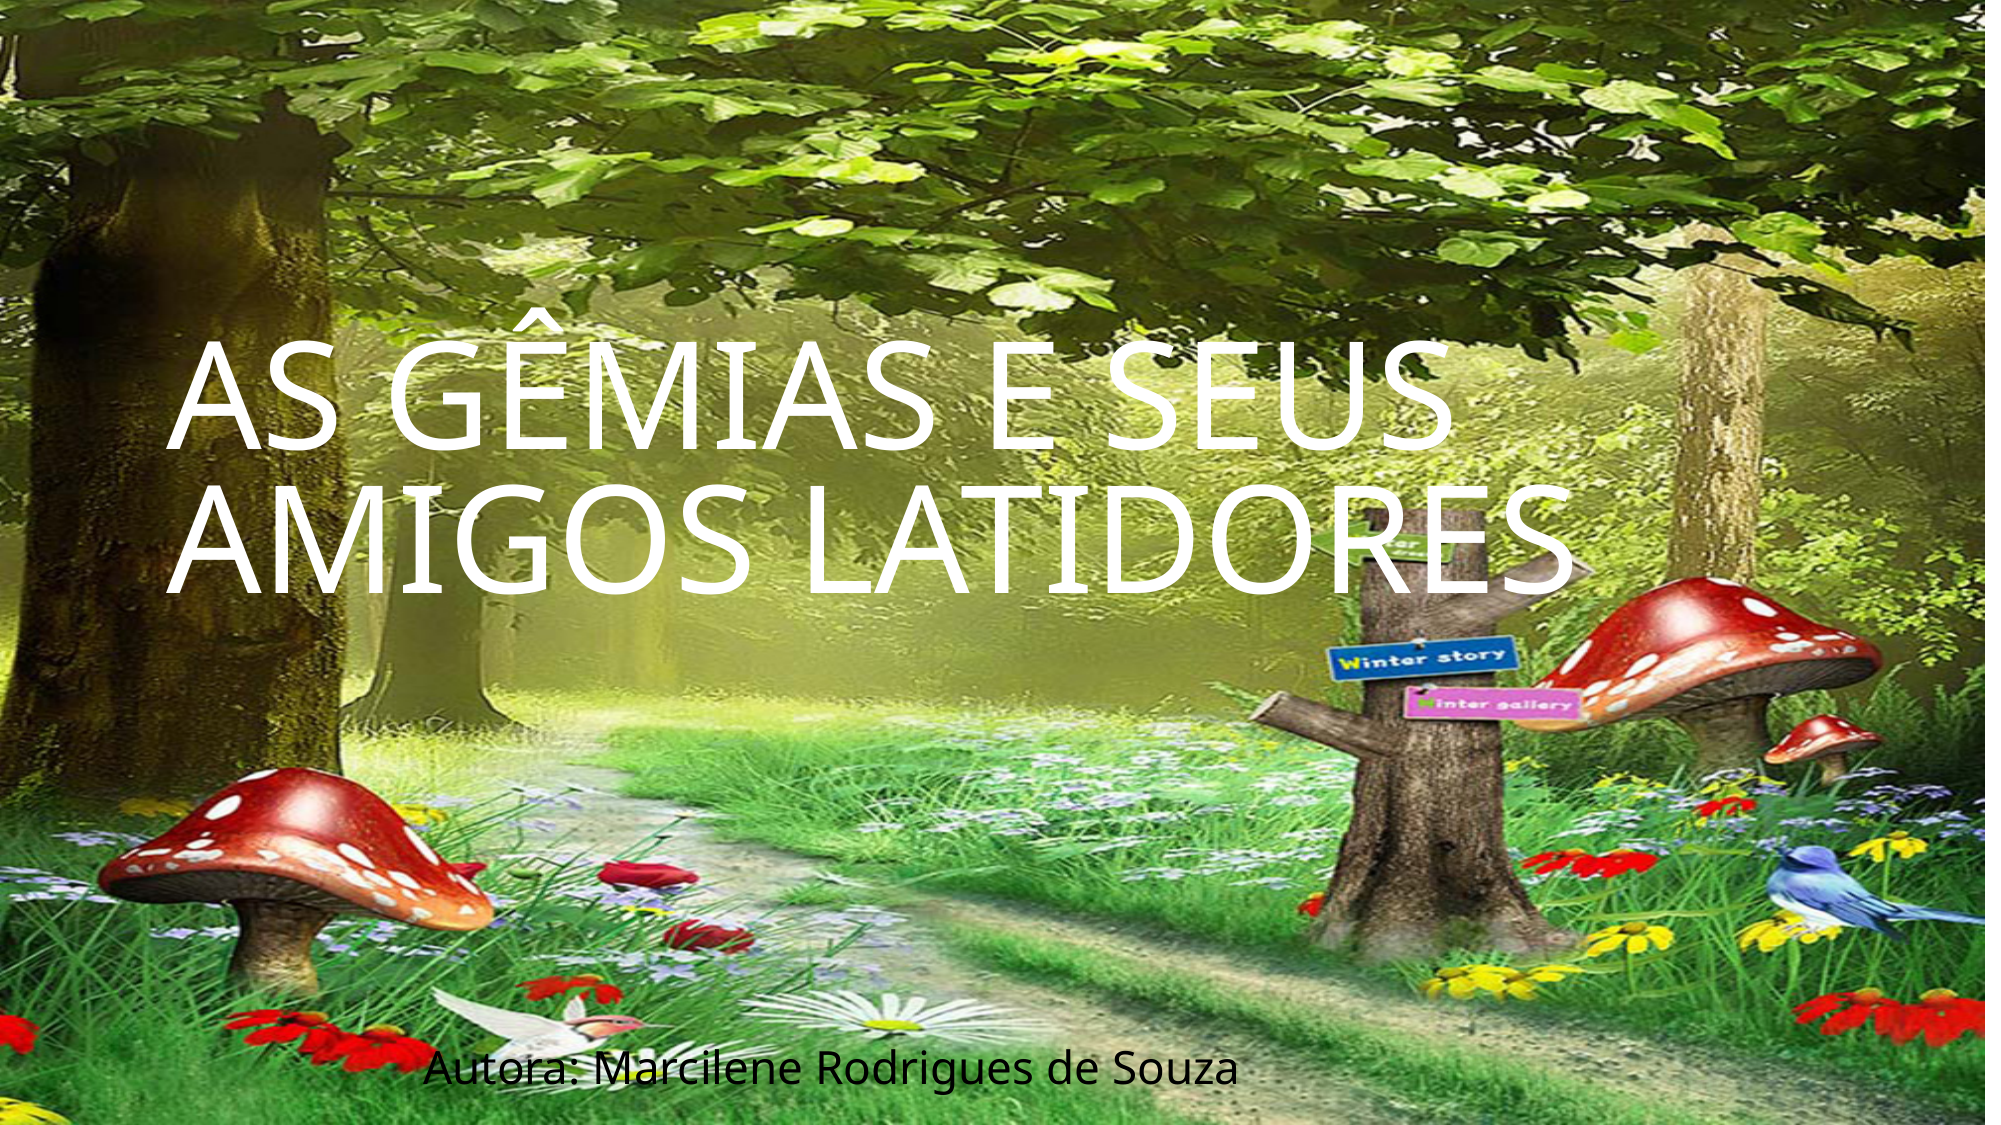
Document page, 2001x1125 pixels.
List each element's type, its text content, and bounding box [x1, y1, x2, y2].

picture [0, 0, 1985, 1125]
title As GÊMIAS E SEUS AMIGOS LATIDORES [151, 229, 1787, 728]
subtitle Autora: Marcilene Rodrigues de Souza [408, 1037, 1703, 1125]
